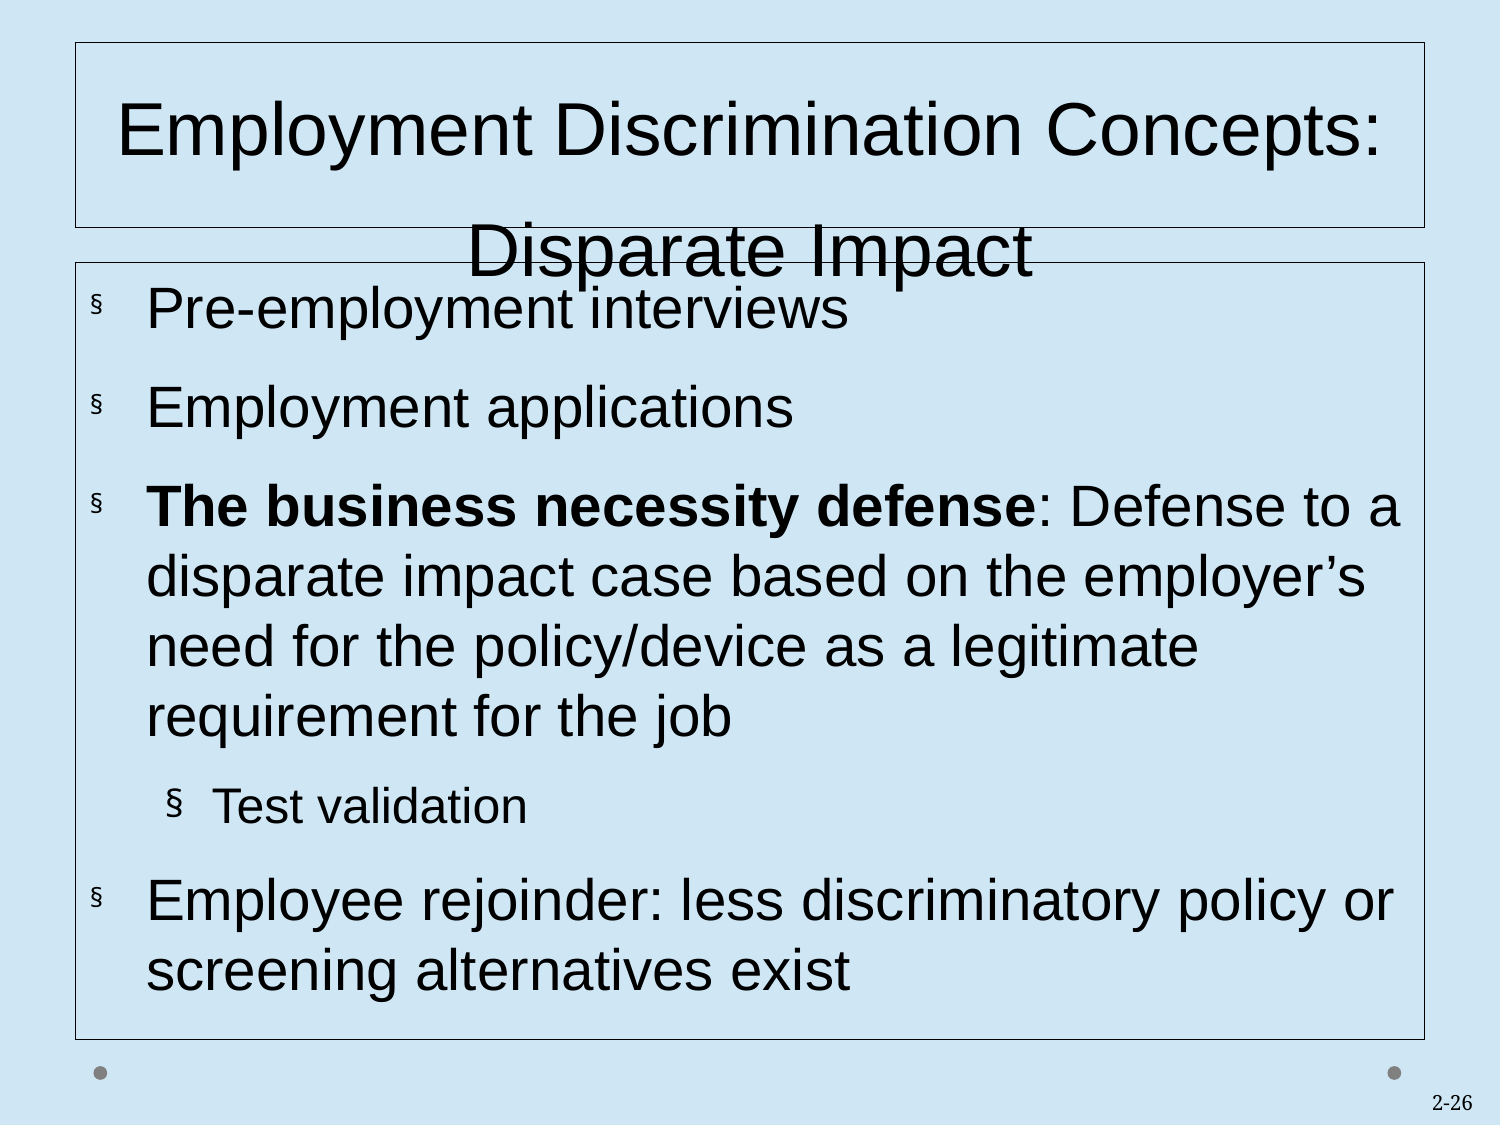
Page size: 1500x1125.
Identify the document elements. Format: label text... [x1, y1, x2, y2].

title Employment Discrimination Concepts: Disparate Impact [75, 42, 1425, 228]
list Pre-employment interviews Employment applications The business necessity defense: Defense to a disparate impact case based on the employer’s need for the policy/device as a legitimate requirement for the job Test validation Employee rejoinder: less discriminatory policy or screening alternatives exist [75, 262, 1425, 1040]
